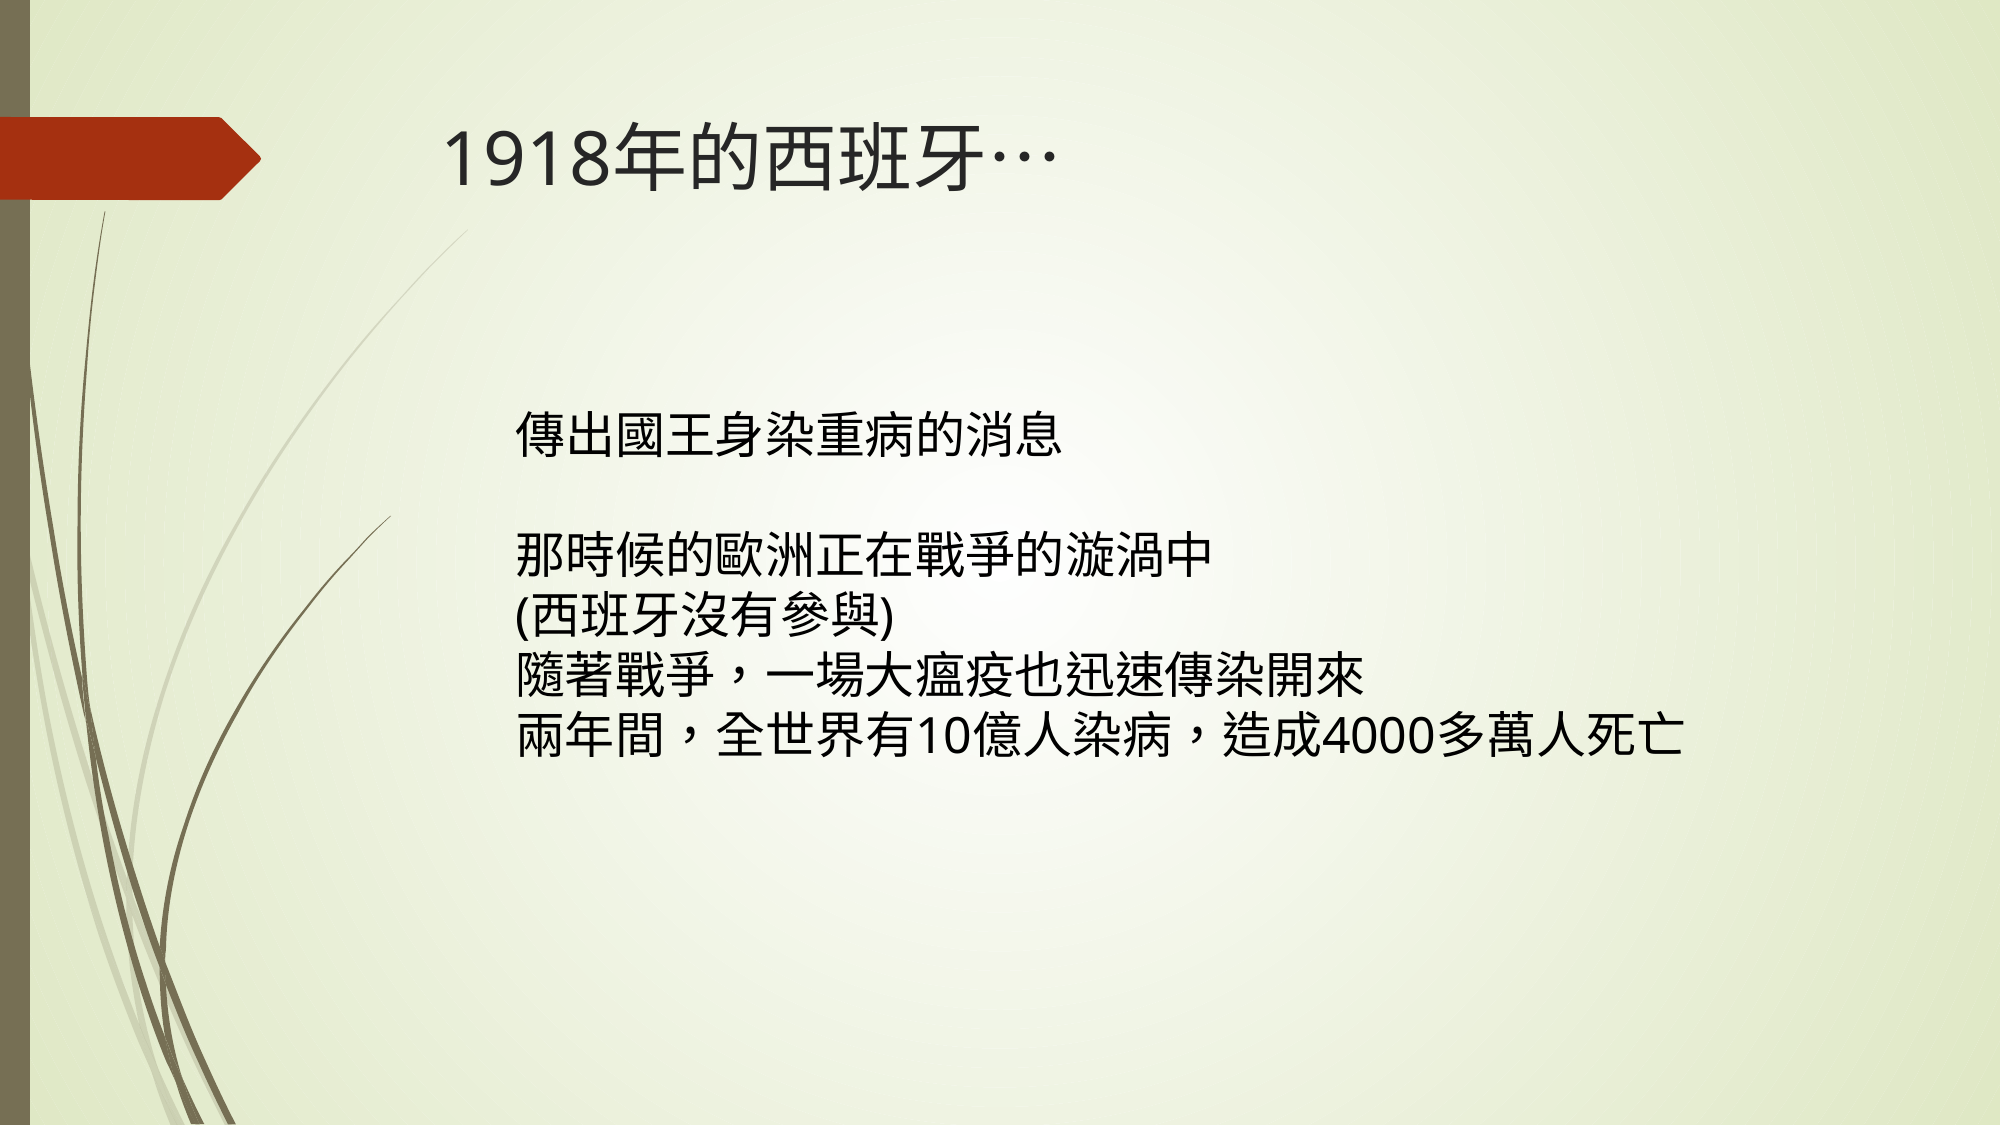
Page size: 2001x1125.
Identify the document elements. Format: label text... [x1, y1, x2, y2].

title 1918年的西班牙… [425, 102, 1888, 313]
text_box 傳出國王身染重病的消息 那時候的歐洲正在戰爭的漩渦中 (西班牙沒有參與) 隨著戰爭，一場大瘟疫也迅速傳染開來 兩年間，全世界有10億人染病，造成4000多萬人死亡 [500, 396, 1736, 771]
